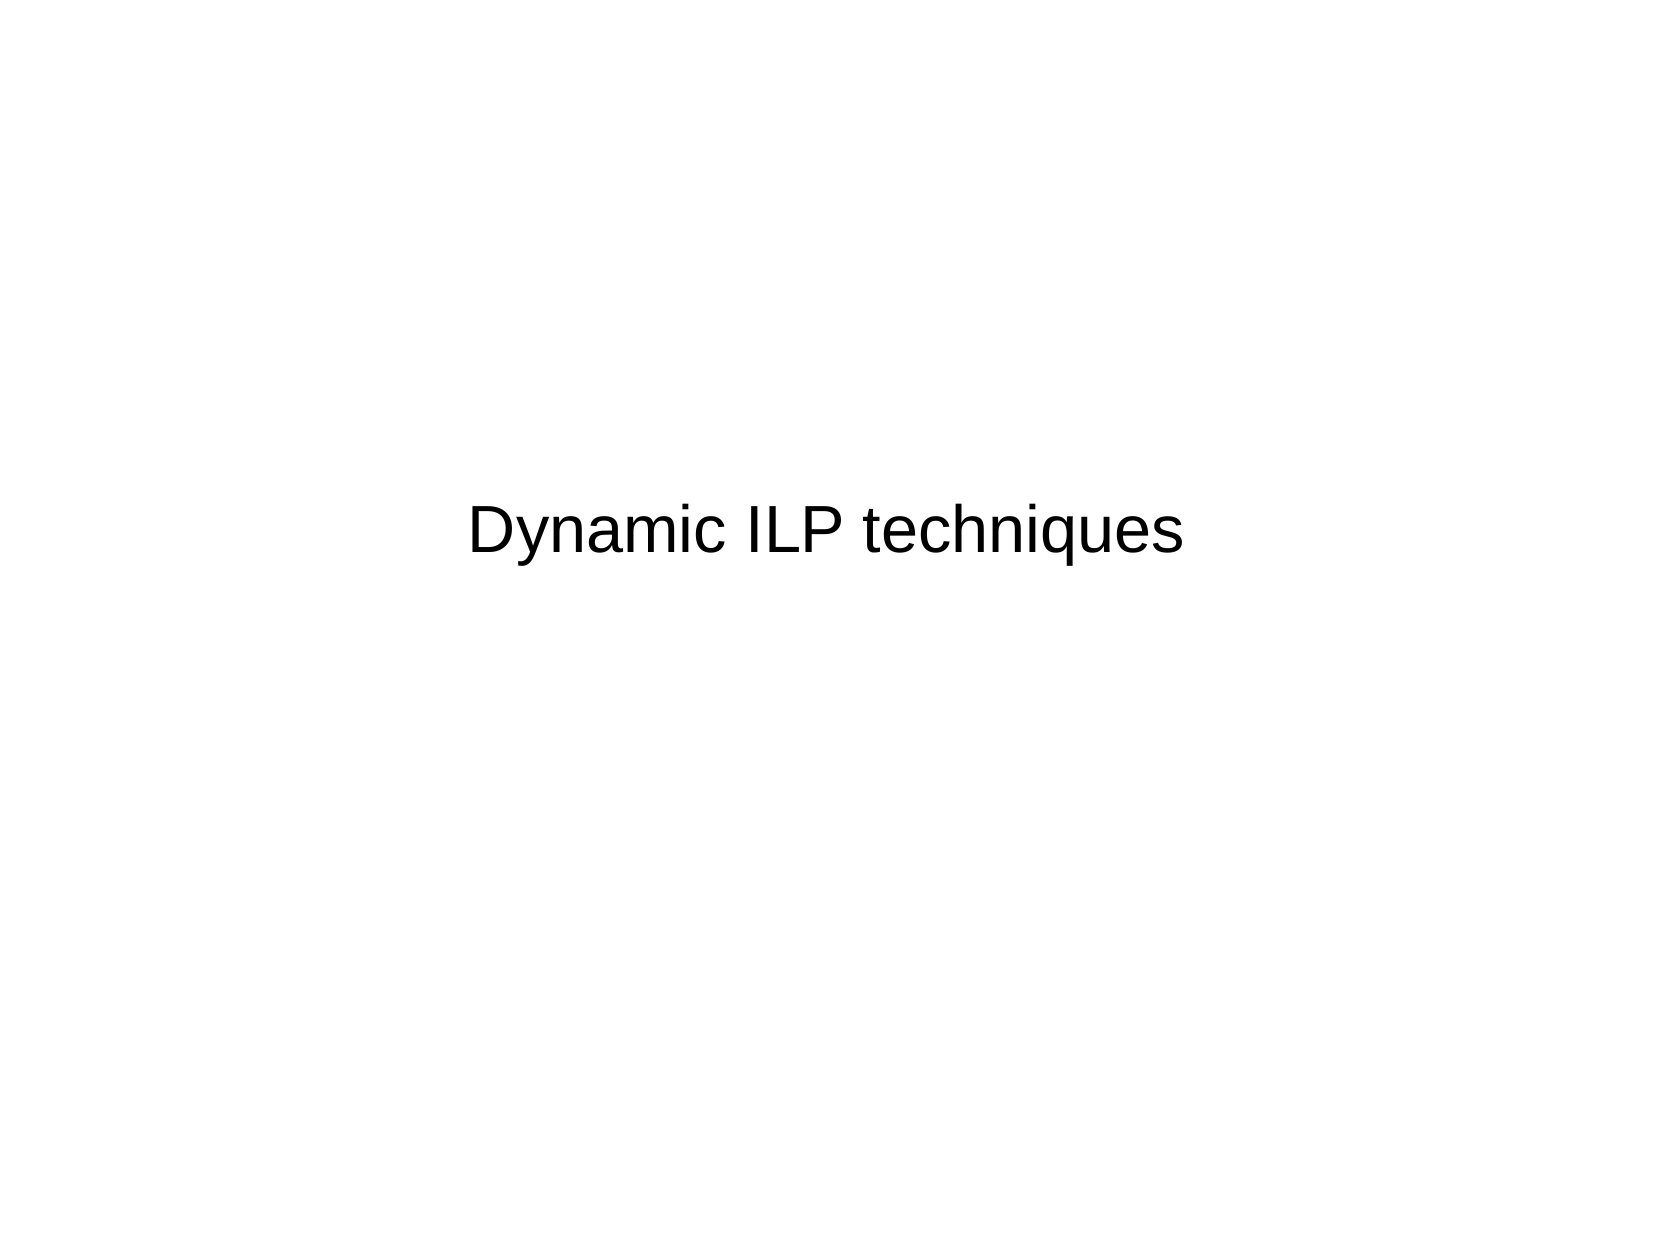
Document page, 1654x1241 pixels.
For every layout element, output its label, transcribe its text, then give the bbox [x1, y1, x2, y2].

subtitle Dynamic ILP techniques [82, 49, 1571, 1010]
